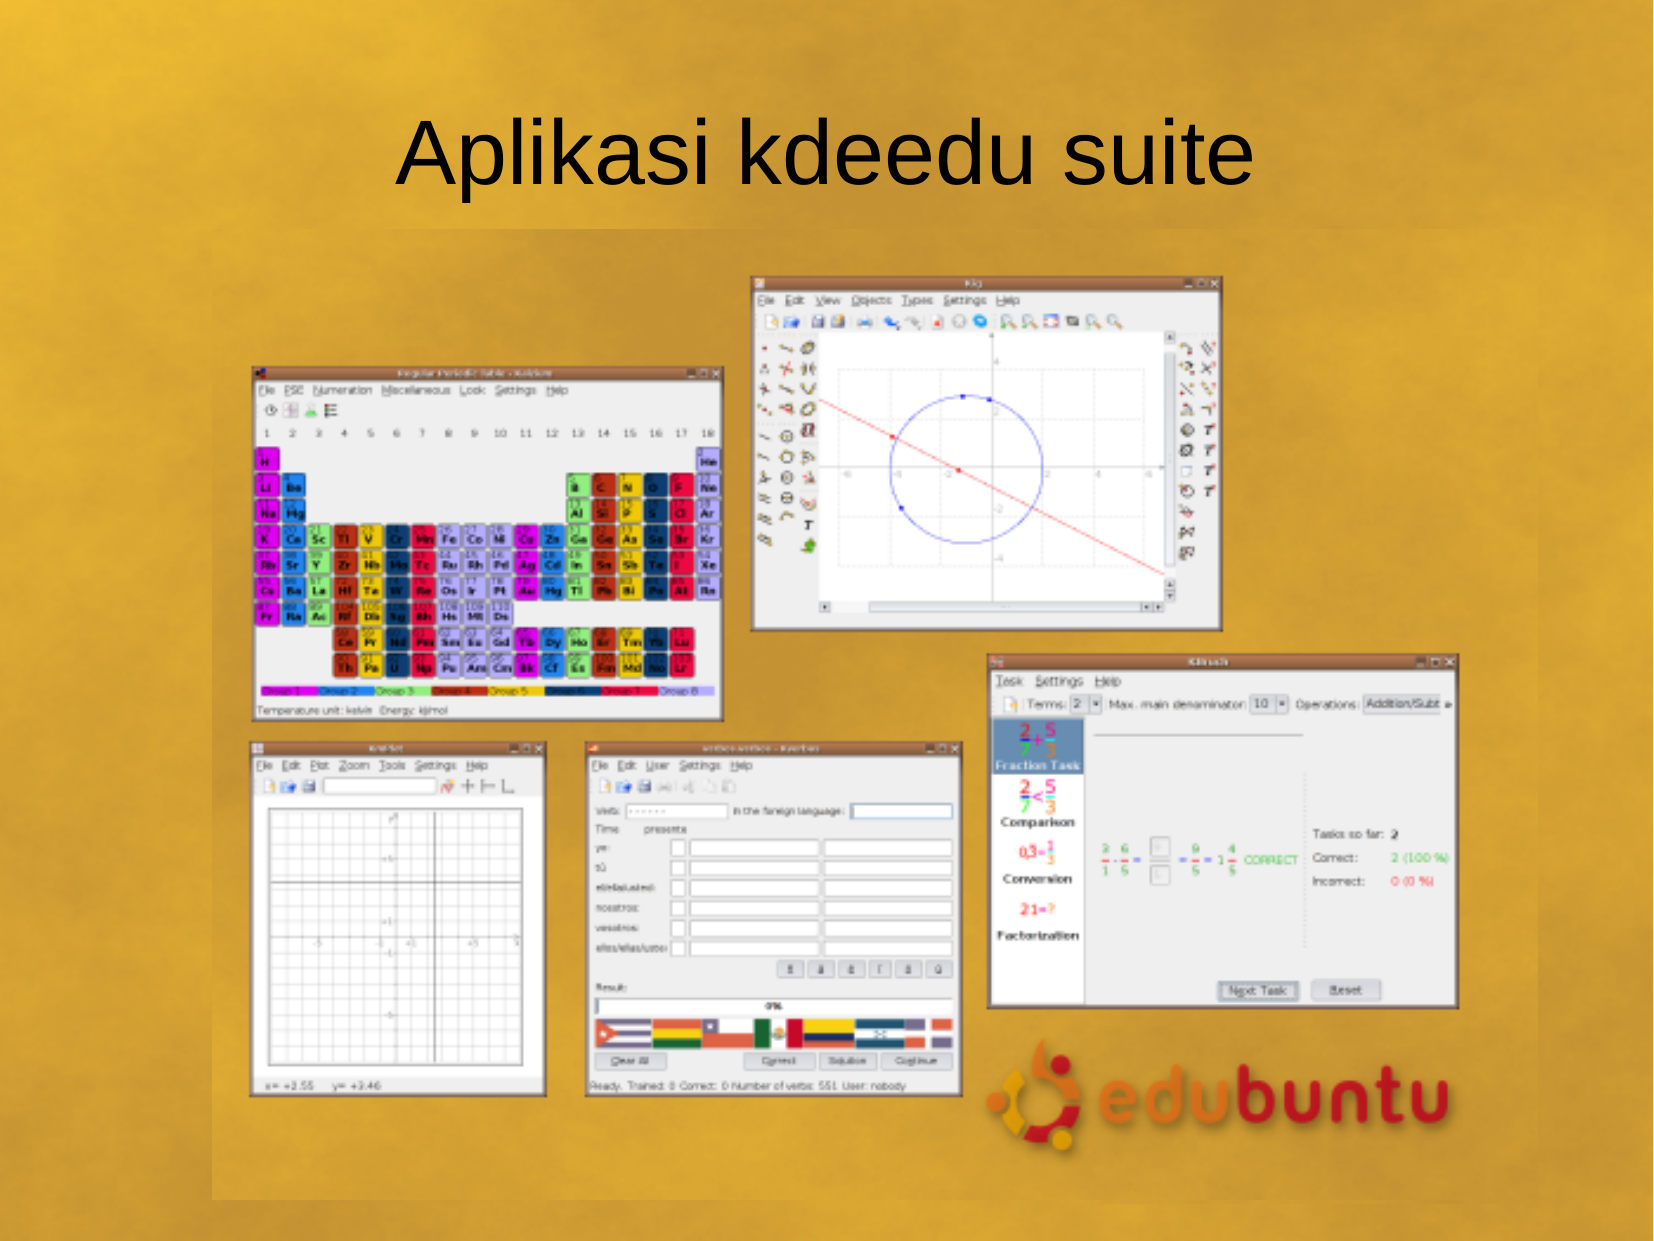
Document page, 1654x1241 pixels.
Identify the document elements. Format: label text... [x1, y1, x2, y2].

picture [0, 0, 1654, 1241]
title Aplikasi kdeedu suite [82, 49, 1571, 257]
